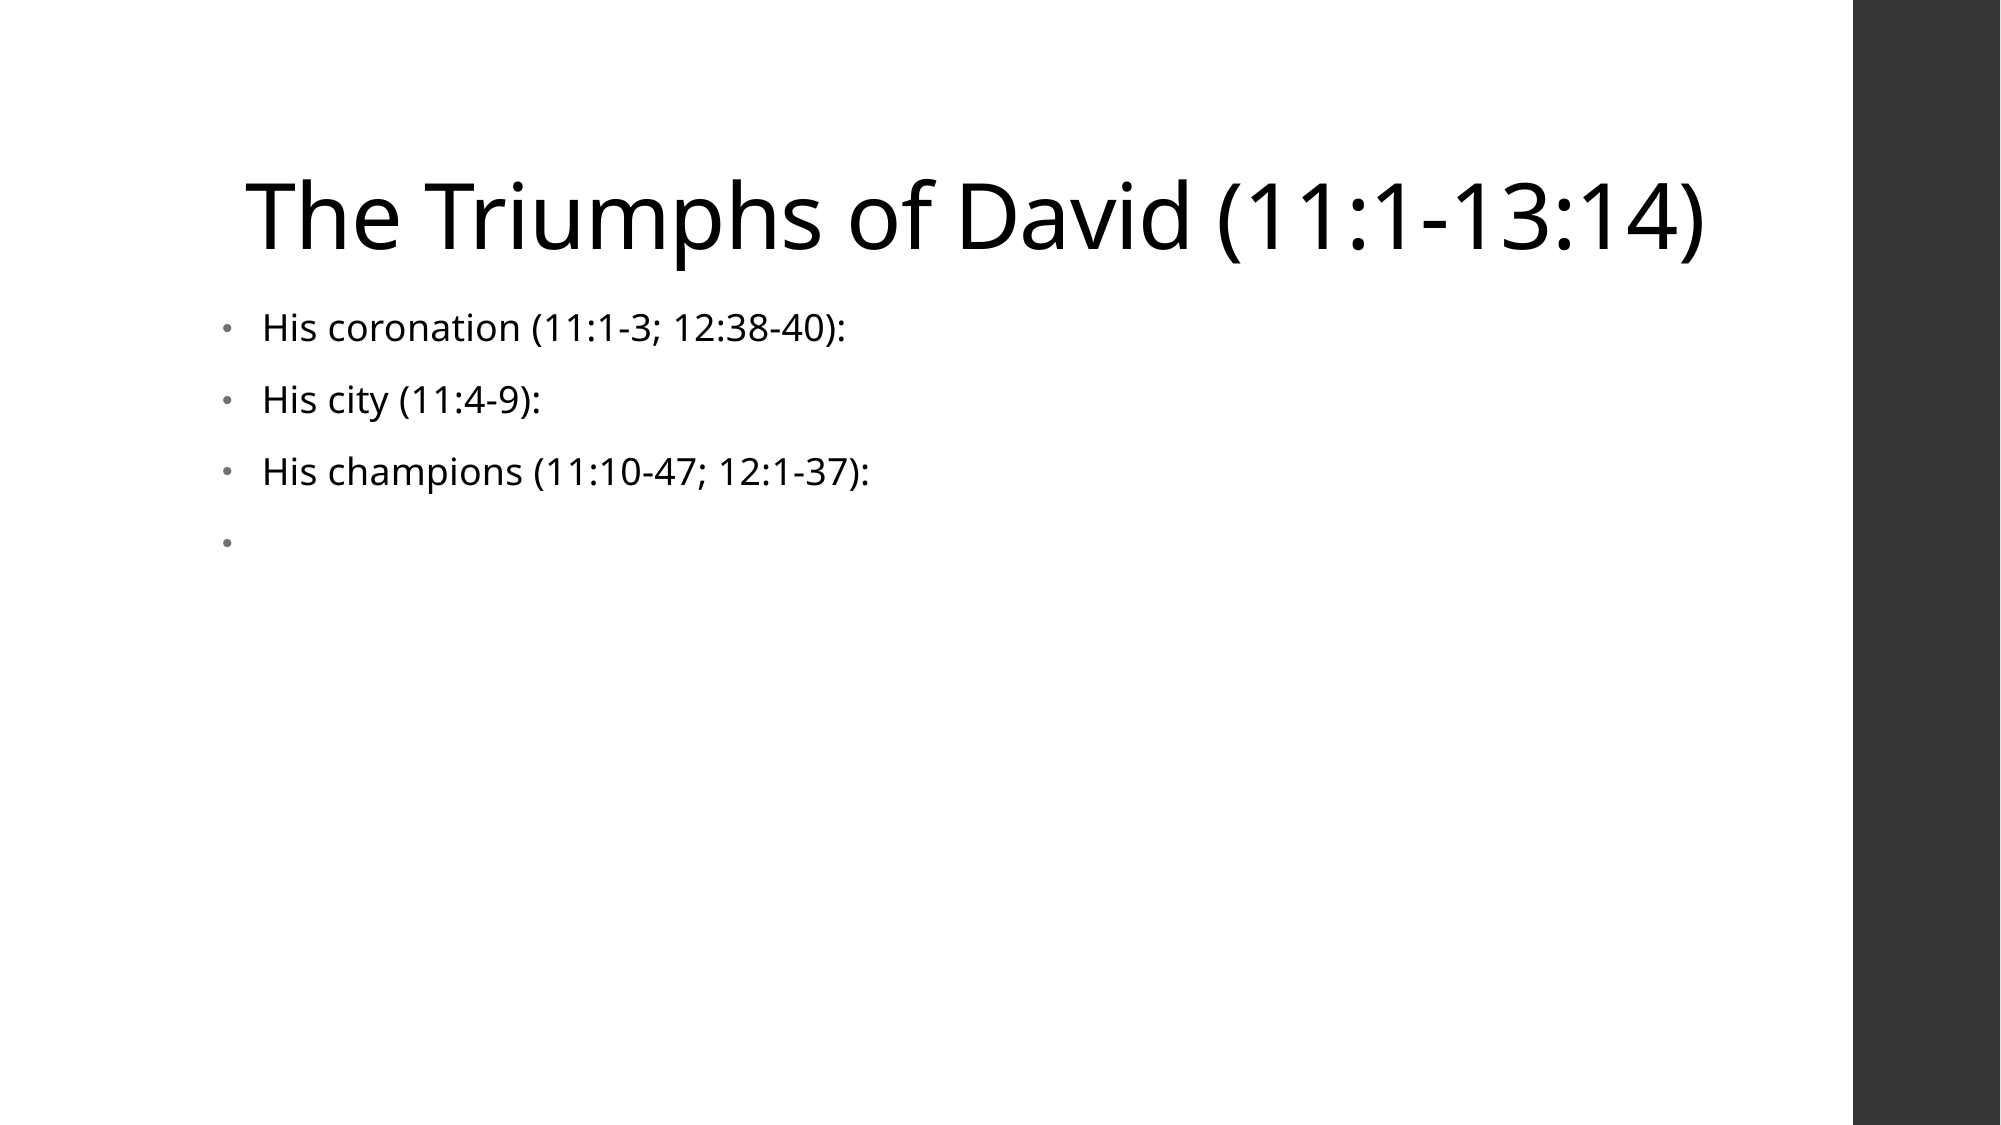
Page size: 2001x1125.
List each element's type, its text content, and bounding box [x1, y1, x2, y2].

title The Triumphs of David (11:1-13:14) [206, 60, 1797, 278]
list His coronation (11:1-3; 12:38-40): His city (11:4-9): His champions (11:10-47; 12:1-37): [206, 299, 1617, 1014]
